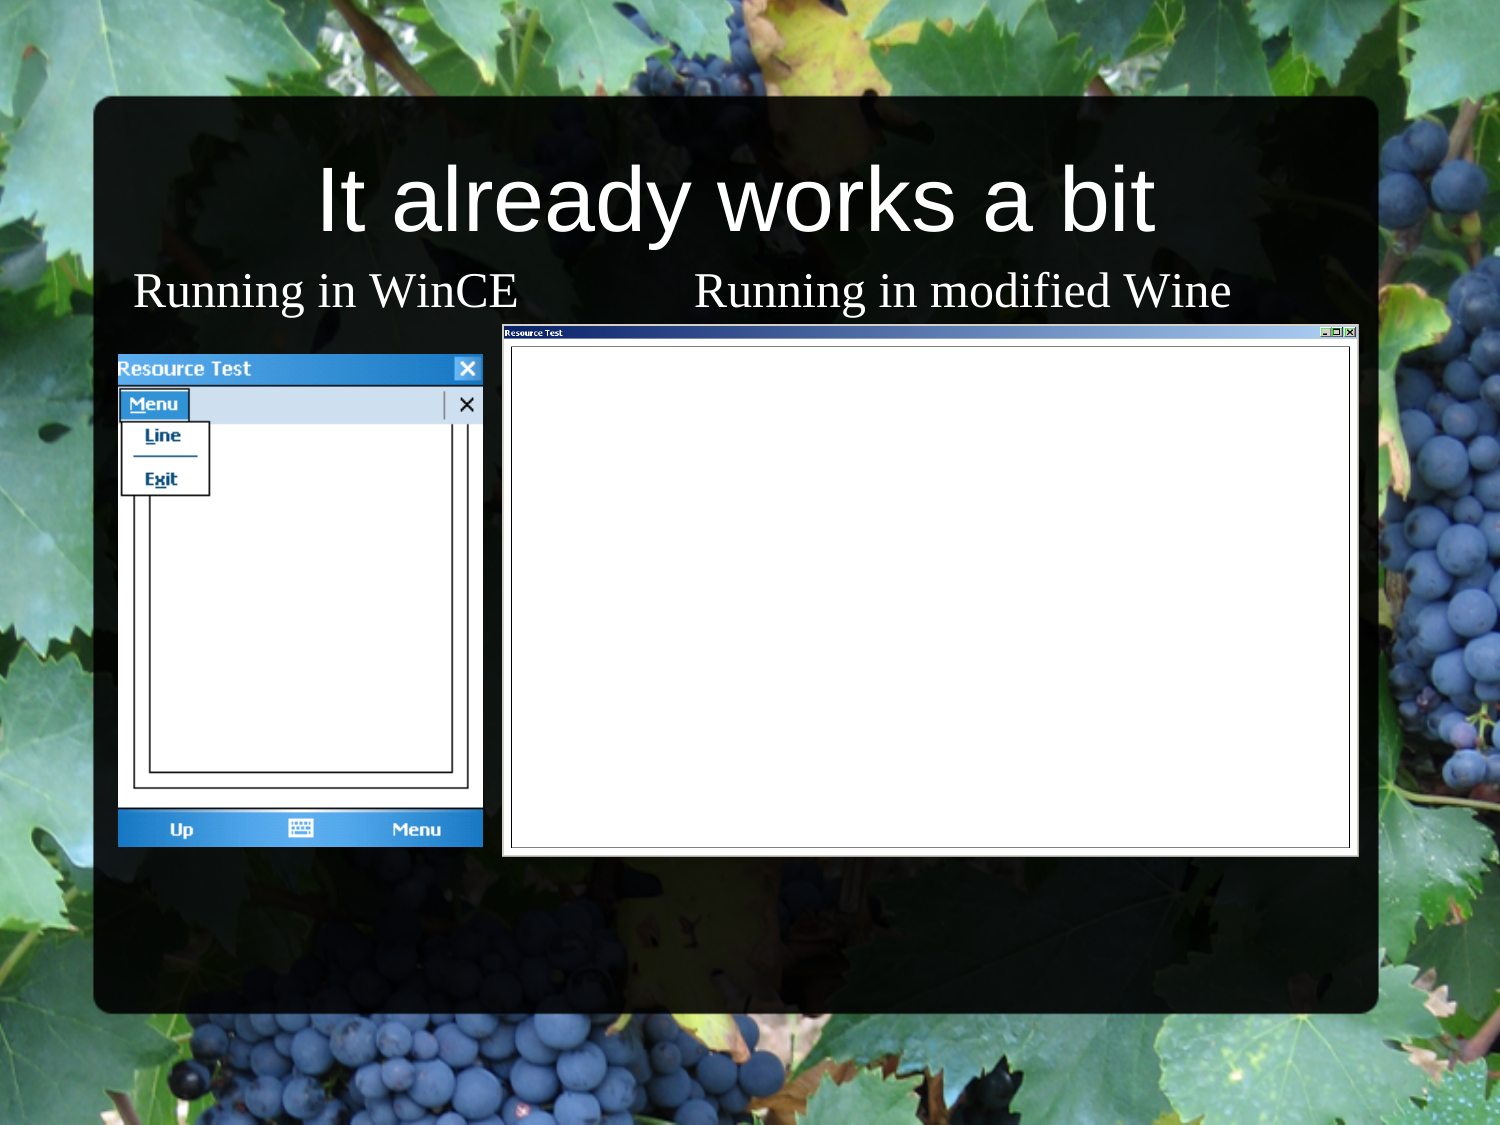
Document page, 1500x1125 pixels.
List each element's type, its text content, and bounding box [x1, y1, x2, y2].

text_box Running in WinCE [118, 249, 535, 325]
text_box Running in modified Wine [679, 249, 1248, 325]
picture [0, 0, 1500, 1125]
title It already works a bit [106, 113, 1366, 288]
